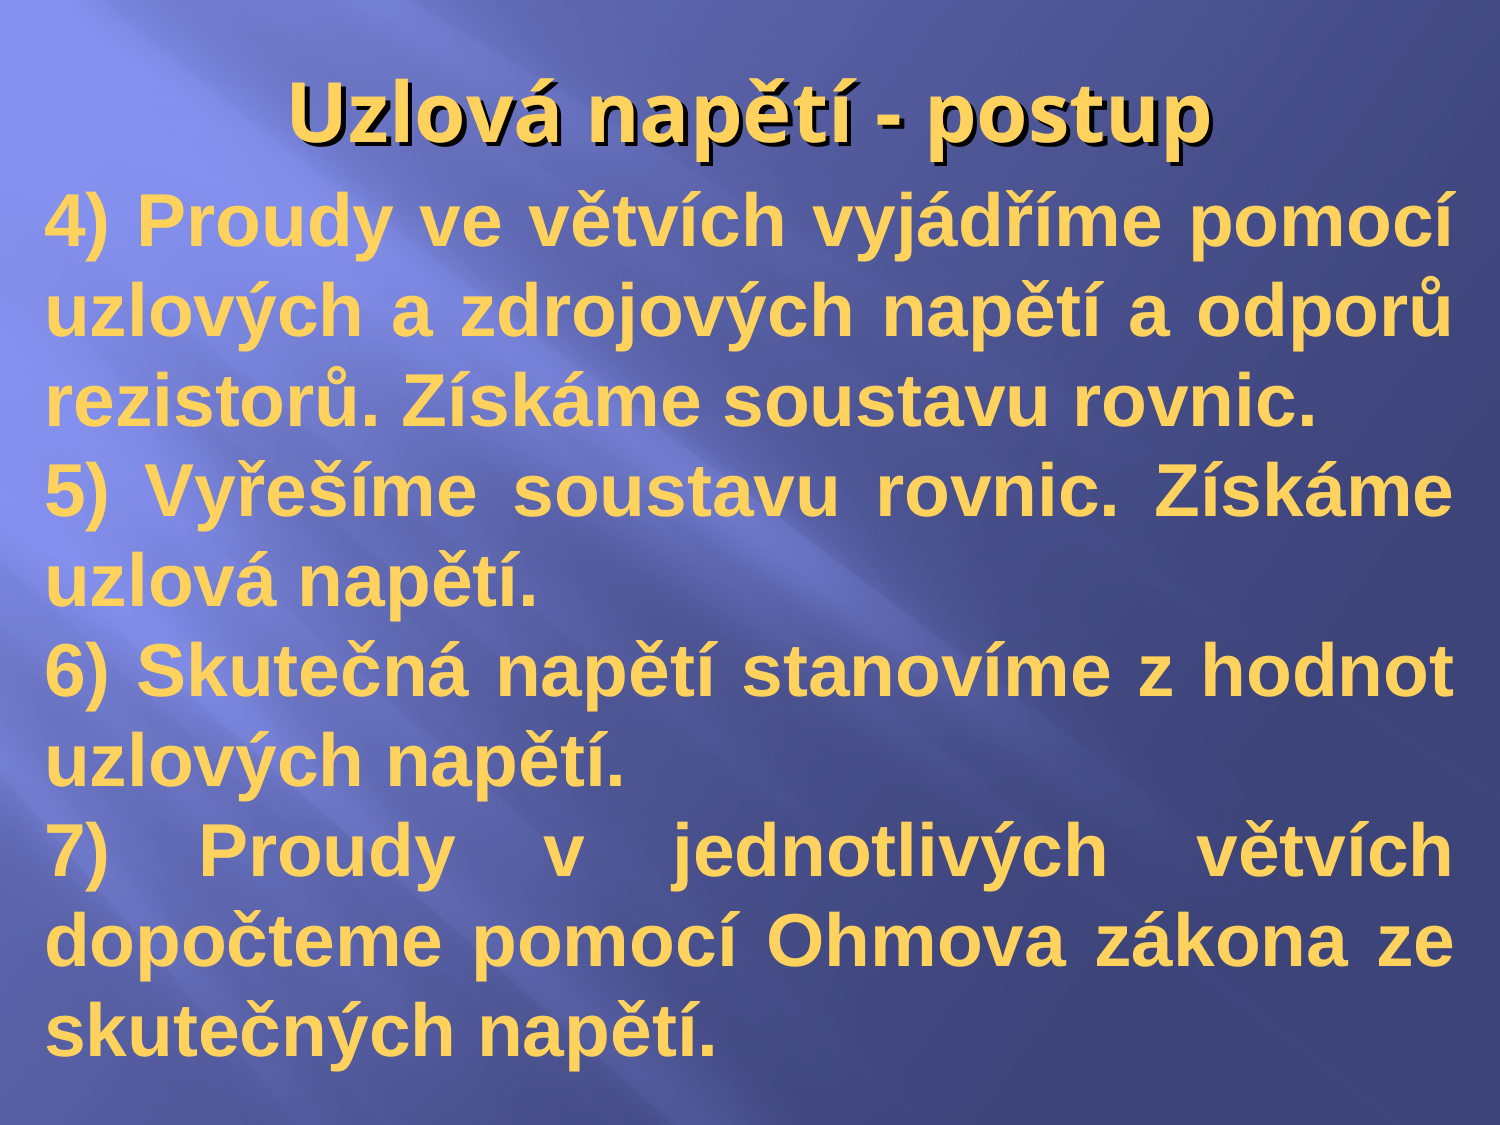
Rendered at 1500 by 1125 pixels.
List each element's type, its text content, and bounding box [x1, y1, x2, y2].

title Uzlová napětí - postup [75, 45, 1426, 172]
picture [0, 0, 1500, 1125]
text_box 4) Proudy ve větvích vyjádříme pomocí uzlových a zdrojových napětí a odporů rezistorů. Získáme soustavu rovnic. 5) Vyřešíme soustavu rovnic. Získáme uzlová napětí. 6) Skutečná napětí stanovíme z hodnot uzlových napětí. 7) Proudy v jednotlivých větvích dopočteme pomocí Ohmova zákona ze skutečných napětí. [29, 172, 1471, 1071]
